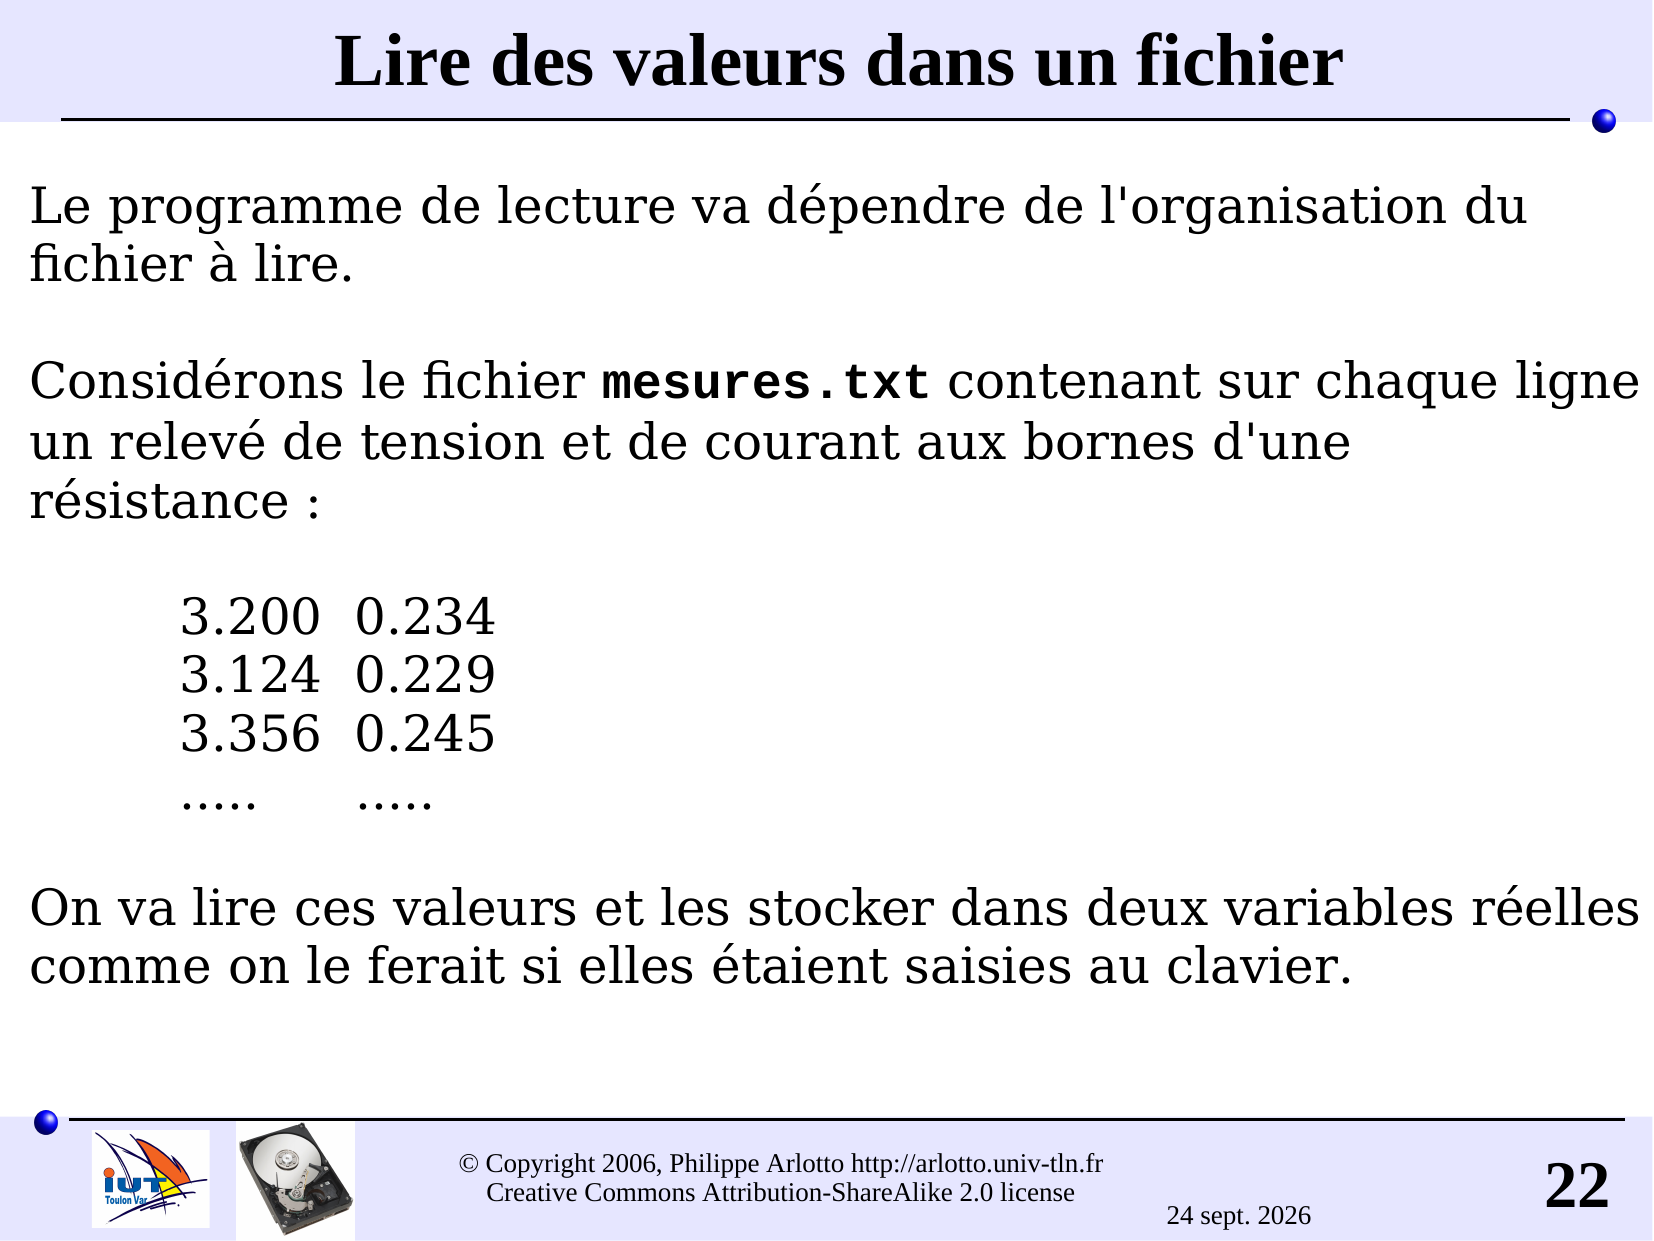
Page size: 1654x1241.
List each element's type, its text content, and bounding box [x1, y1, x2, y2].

text_box Le programme de lecture va dépendre de l'organisation du fichier à lire. Considérons le fichier mesures.txt contenant sur chaque ligne un relevé de tension et de courant aux bornes d'une résistance : 3.200 0.234 3.124 0.229 3.356 0.245 ..... ..... On va lire ces valeurs et les stocker dans deux variables réelles comme on le ferait si elles étaient saisies au clavier. [29, 177, 1643, 996]
picture [236, 1121, 355, 1241]
title Lire des valeurs dans un fichier [95, 14, 1585, 107]
